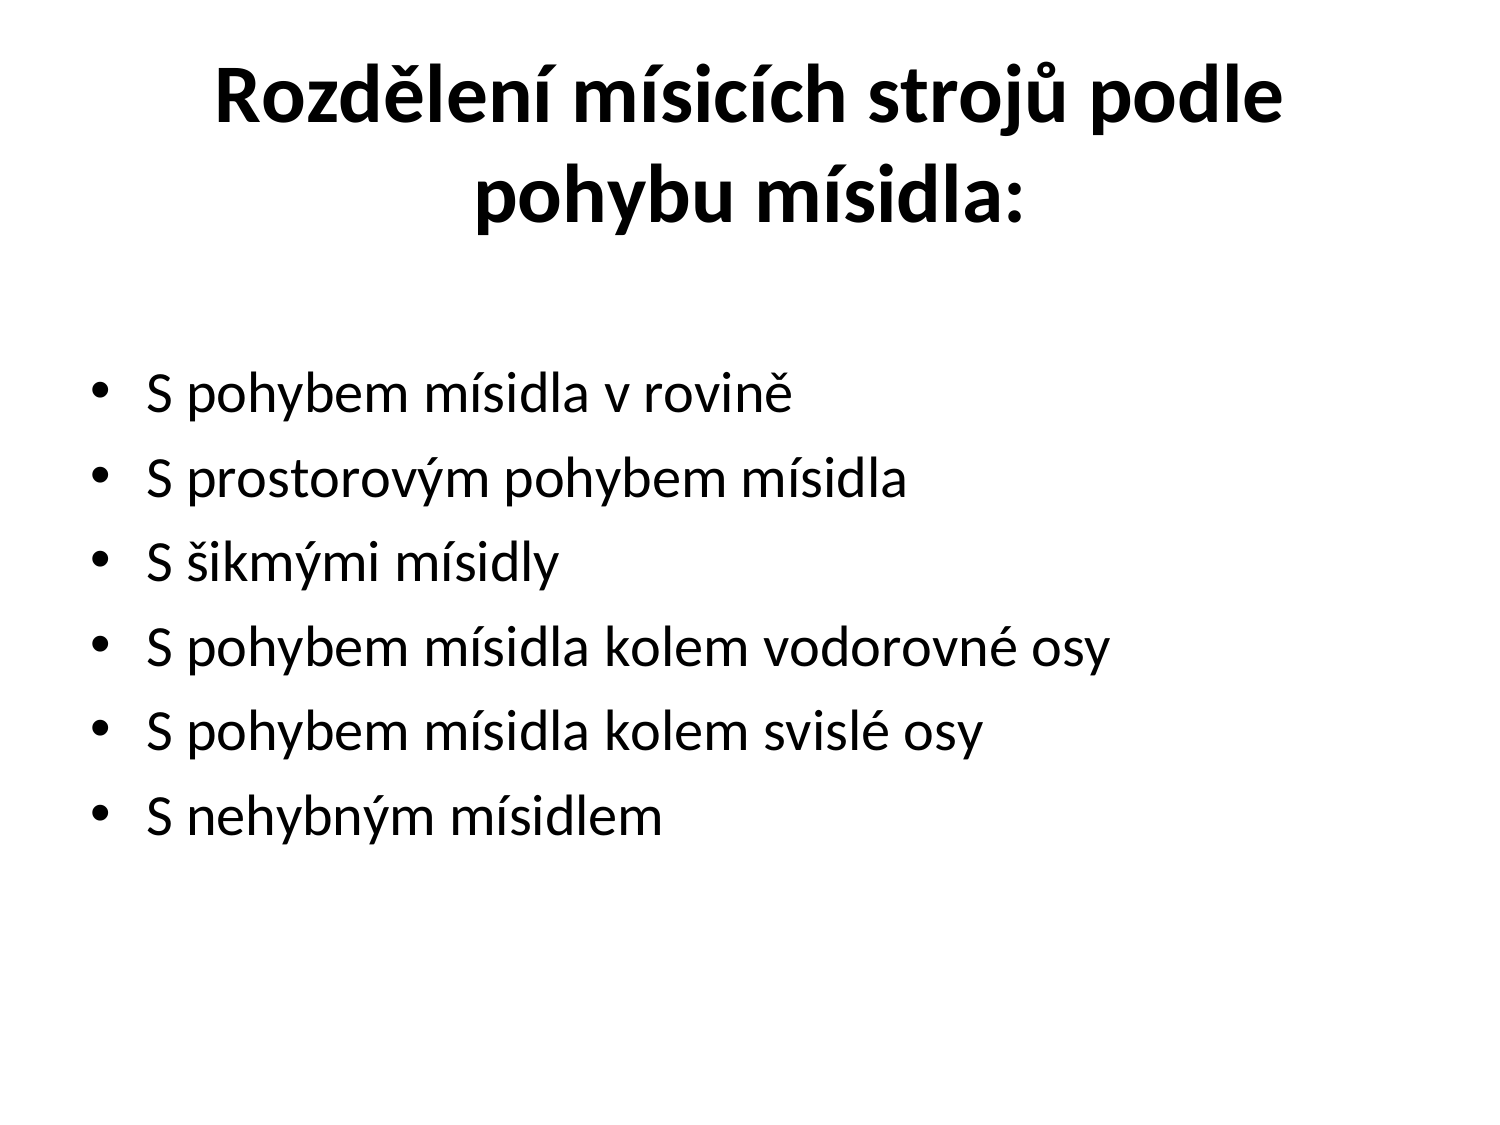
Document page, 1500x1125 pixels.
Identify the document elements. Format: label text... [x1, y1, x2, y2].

title Rozdělení mísicích strojů podle pohybu mísidla: [75, 0, 1426, 262]
list S pohybem mísidla v rovině S prostorovým pohybem mísidla S šikmými mísidly S pohybem mísidla kolem vodorovné osy S pohybem mísidla kolem svislé osy S nehybným mísidlem [75, 262, 1426, 1006]
